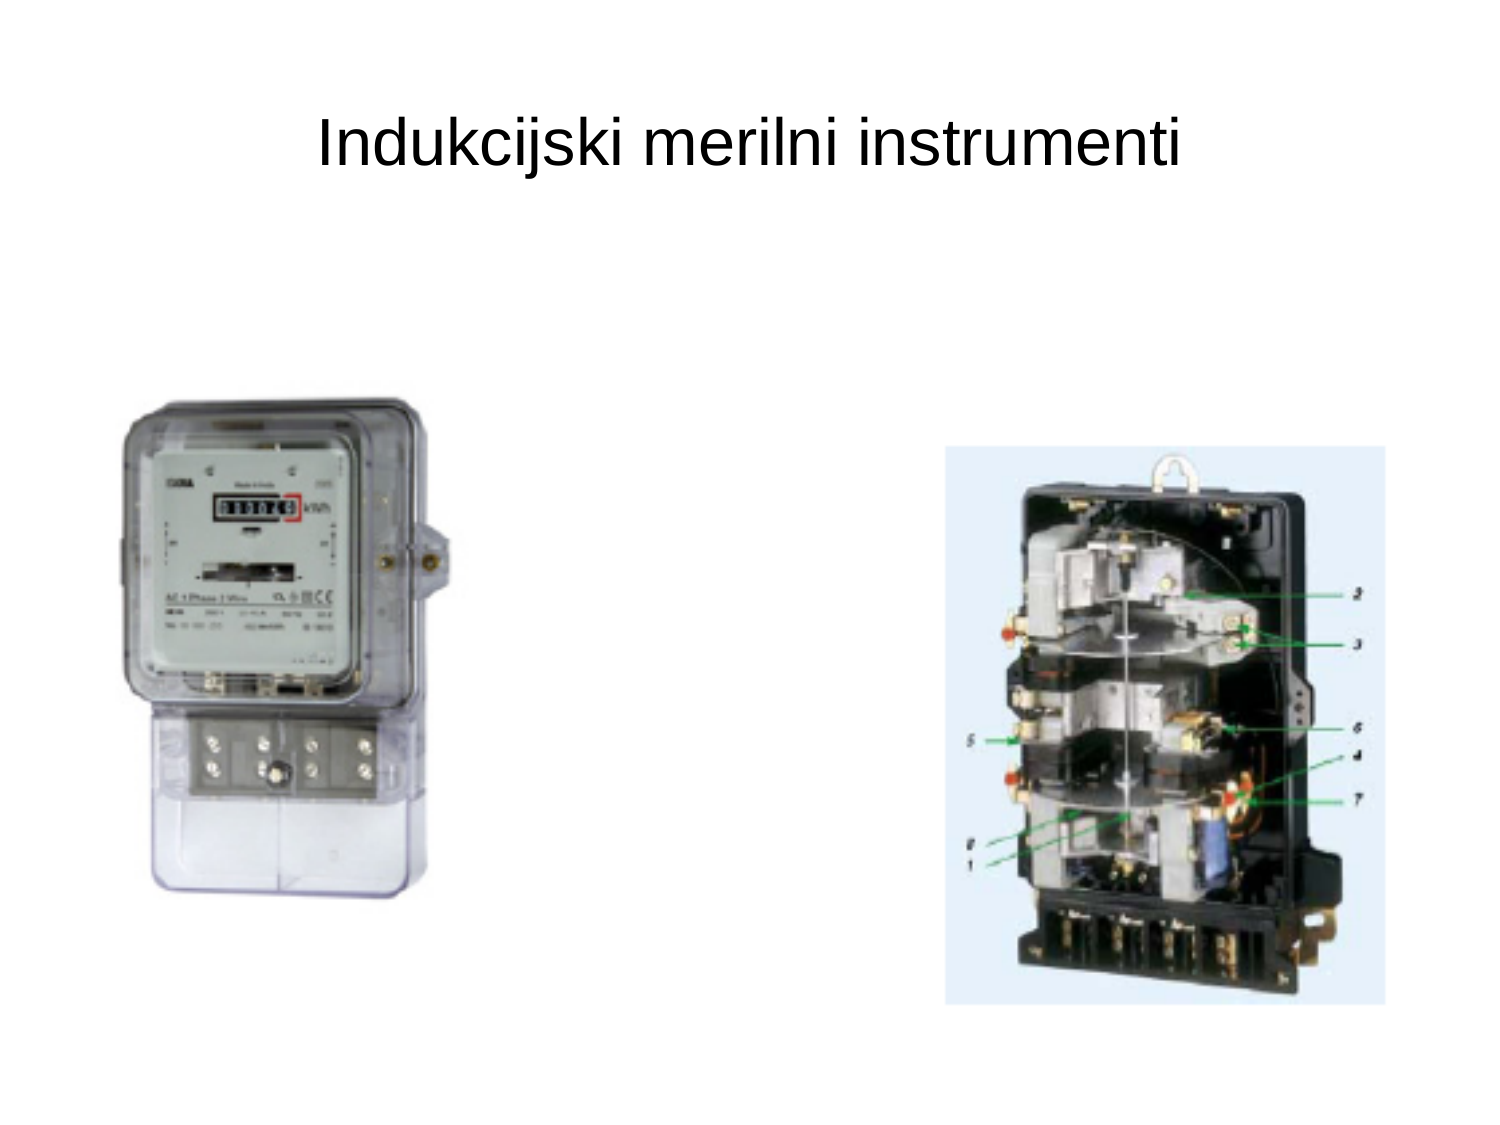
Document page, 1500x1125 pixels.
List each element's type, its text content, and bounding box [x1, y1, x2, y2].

picture [53, 233, 1447, 1094]
title Indukcijski merilni instrumenti [75, 45, 1426, 233]
